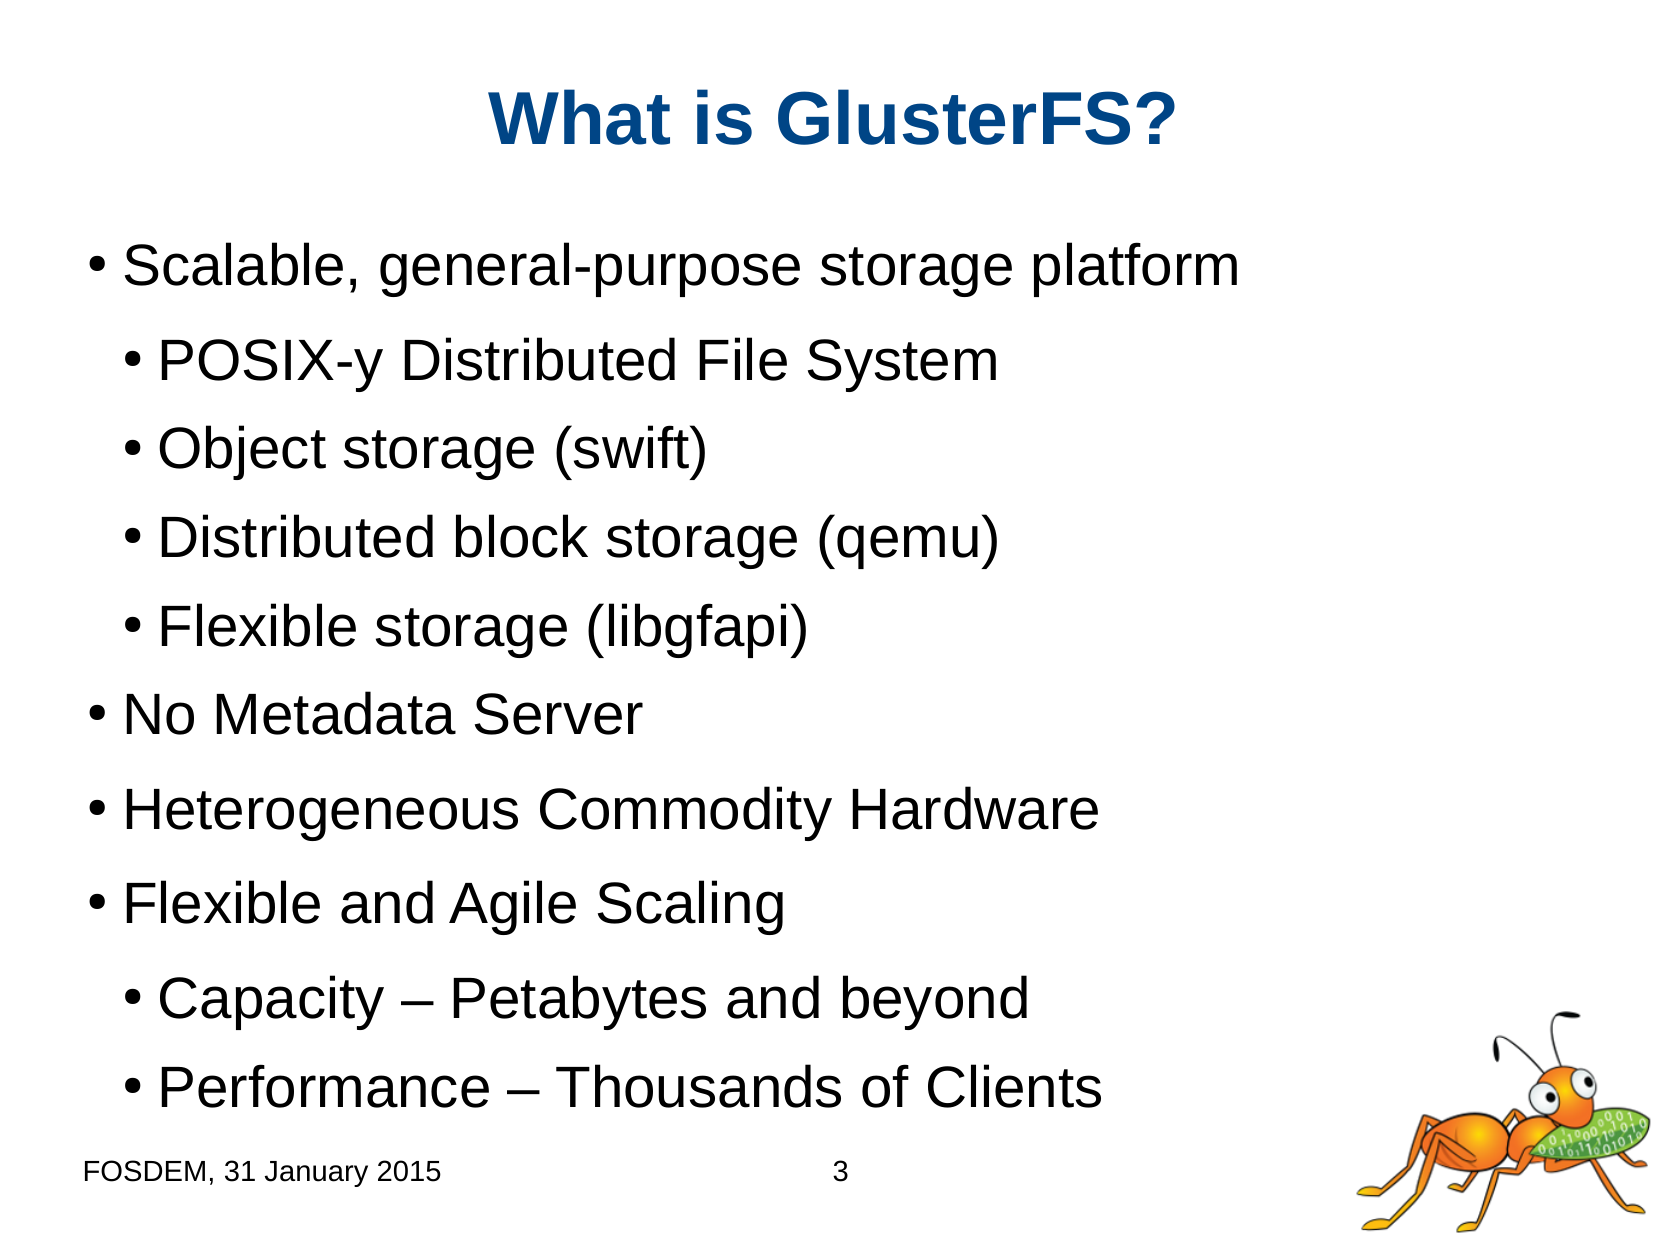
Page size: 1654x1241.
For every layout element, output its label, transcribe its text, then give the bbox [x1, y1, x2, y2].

title What is GlusterFS? [90, 15, 1579, 223]
picture [1353, 1009, 1654, 1235]
list Scalable, general-purpose storage platform POSIX-y Distributed File System Object storage (swift) Distributed block storage (qemu) Flexible storage (libgfapi) No Metadata Server Heterogeneous Commodity Hardware Flexible and Agile Scaling Capacity – Petabytes and beyond Performance – Thousands of Clients [86, 232, 1576, 1120]
